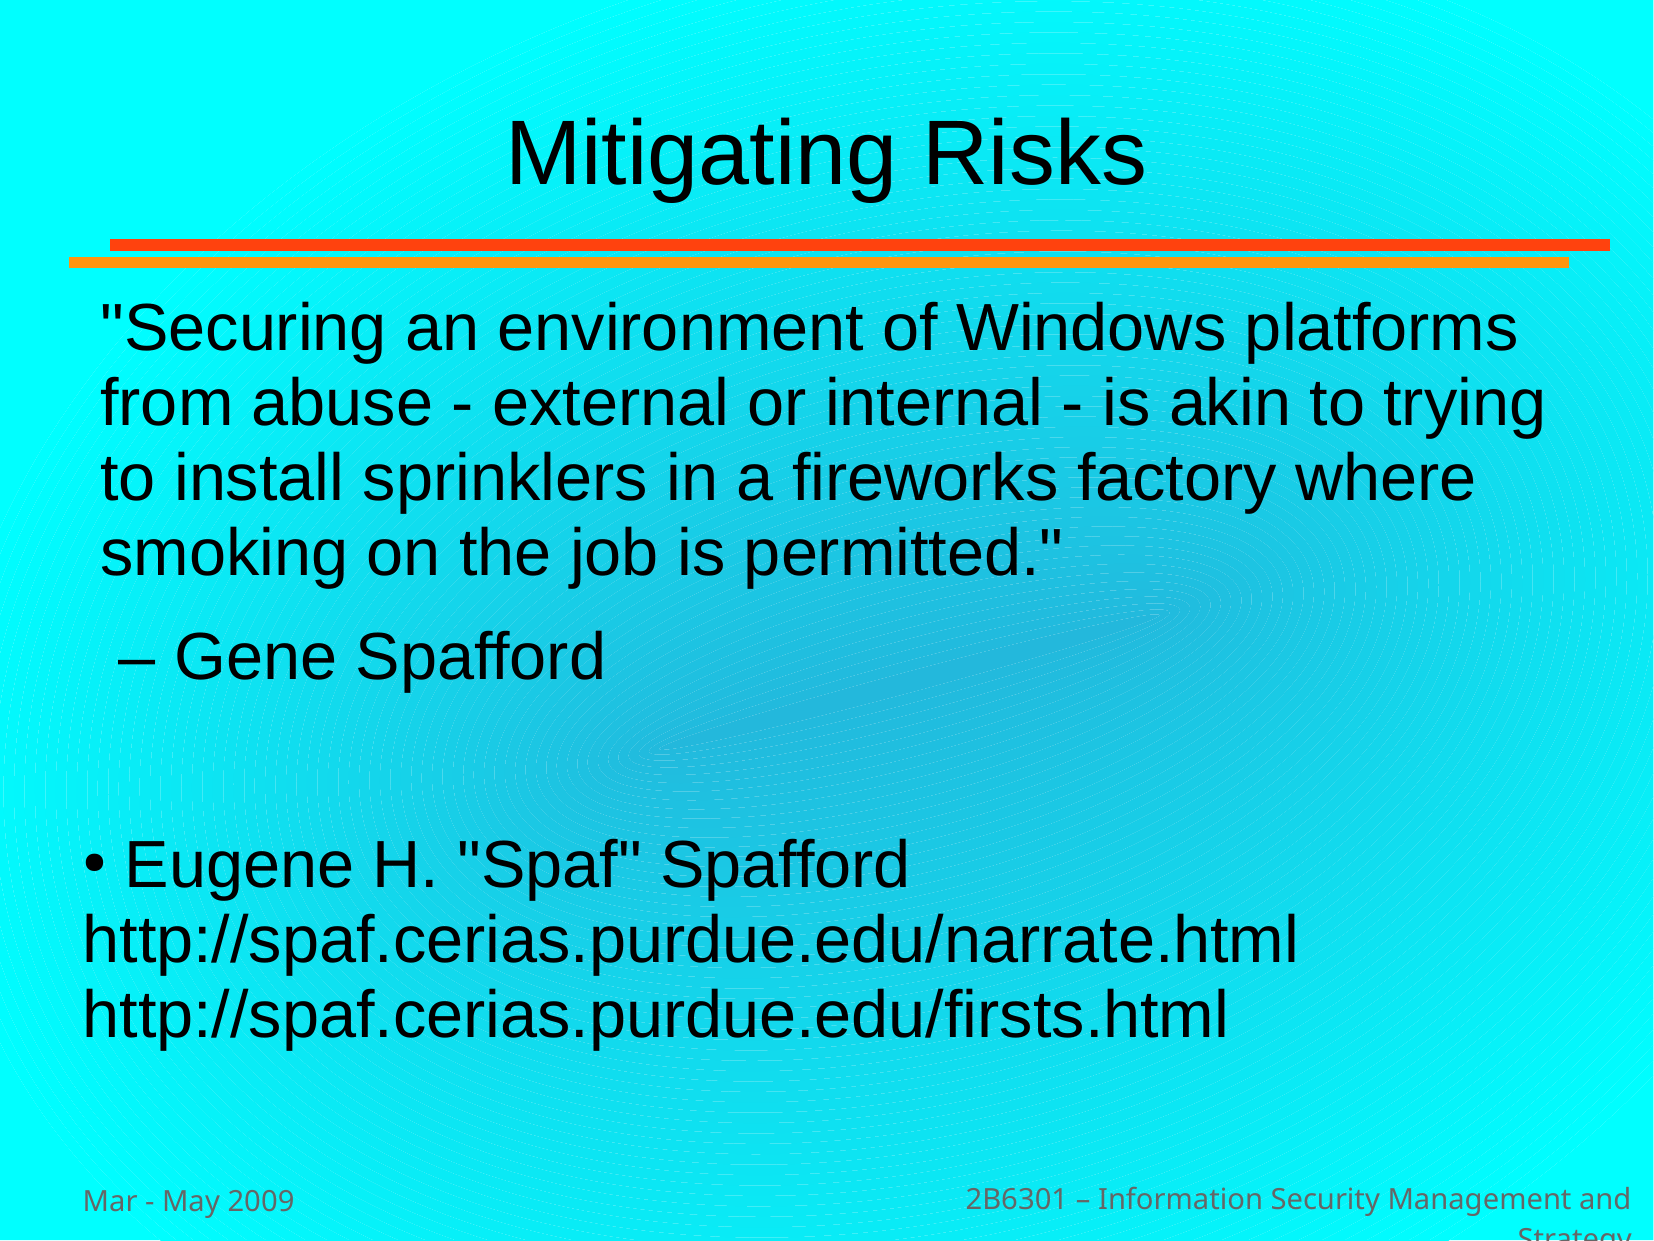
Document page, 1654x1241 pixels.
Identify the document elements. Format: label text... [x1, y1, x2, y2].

title Mitigating Risks [82, 56, 1571, 250]
list "Securing an environment of Windows platforms from abuse - external or internal - is akin to trying to install sprinklers in a fireworks factory where smoking on the job is permitted." – Gene Spafford Eugene H. "Spaf" Spafford http://spaf.cerias.purdue.edu/narrate.html http://spaf.cerias.purdue.edu/firsts.html [82, 290, 1571, 1127]
